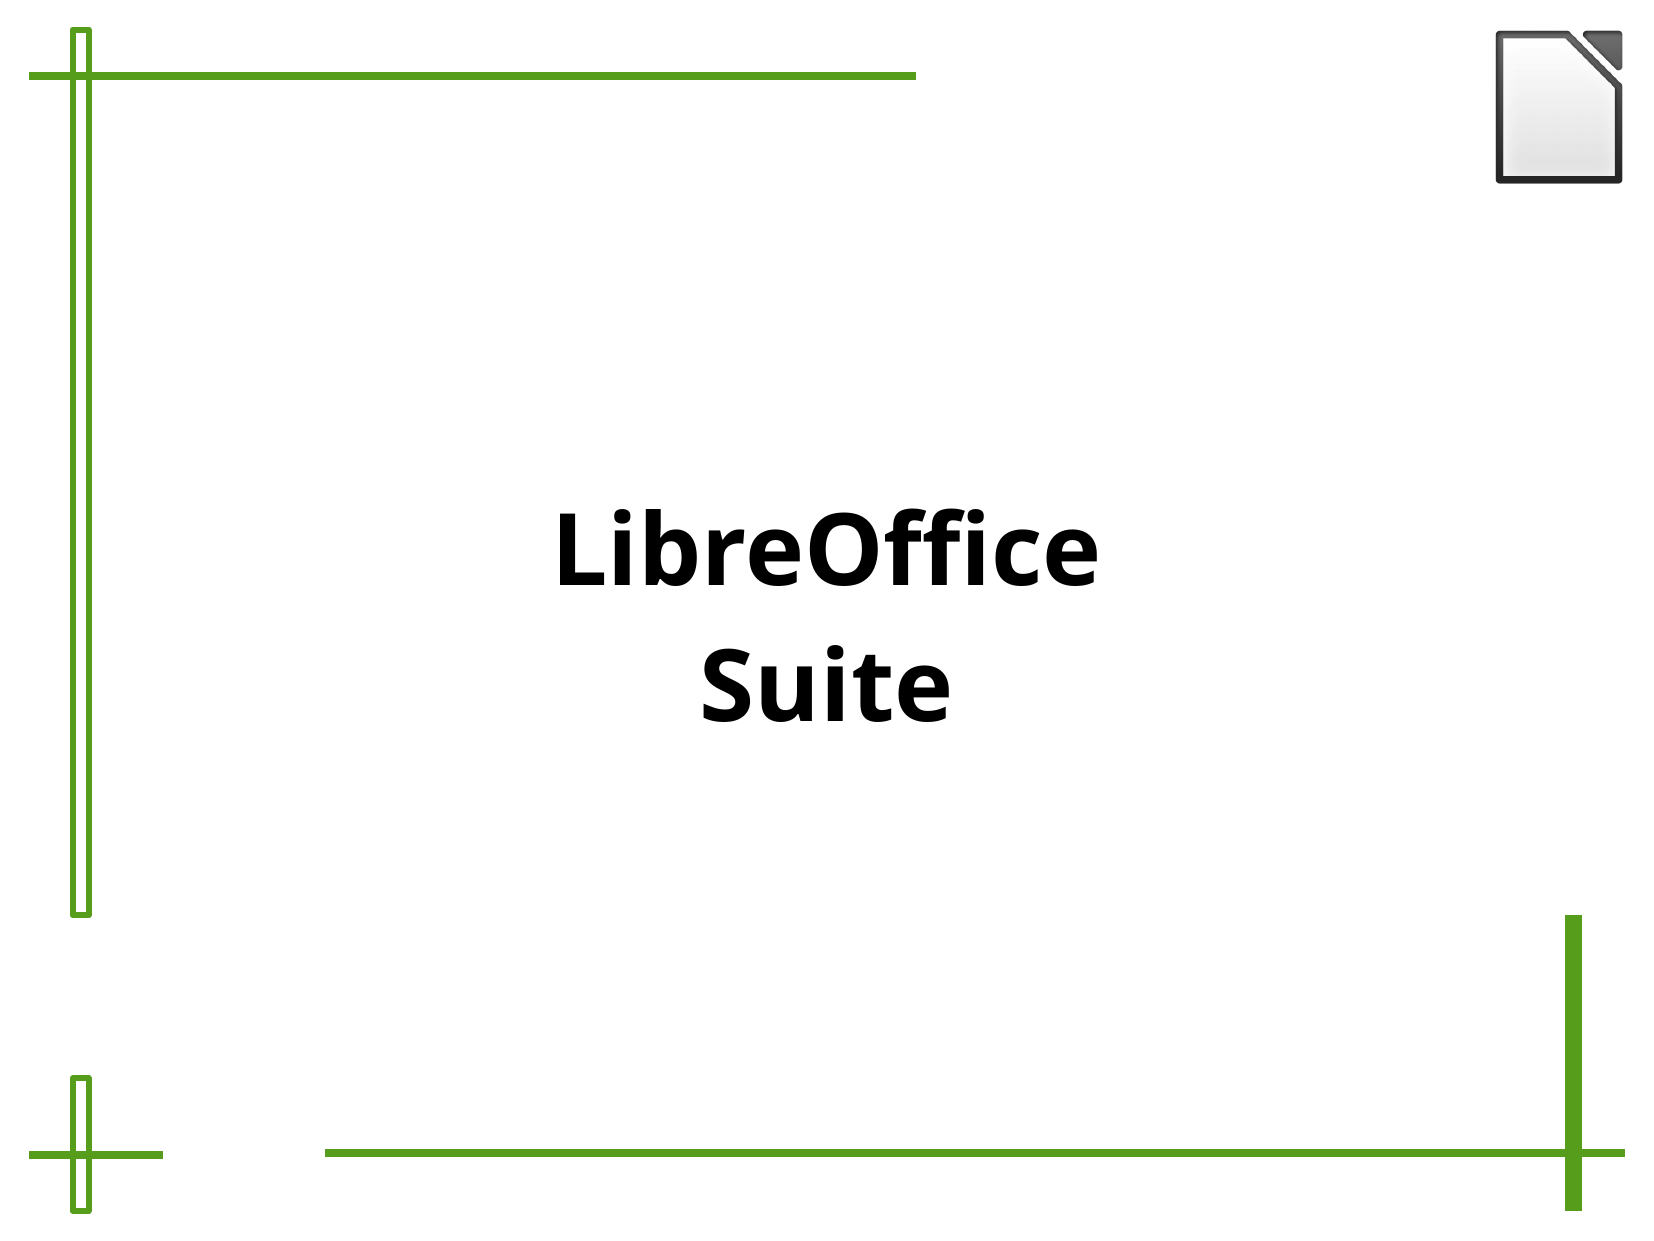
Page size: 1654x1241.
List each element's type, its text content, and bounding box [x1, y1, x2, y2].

picture [1494, 29, 1624, 186]
subtitle LibreOffice Suite [118, 118, 1536, 1111]
